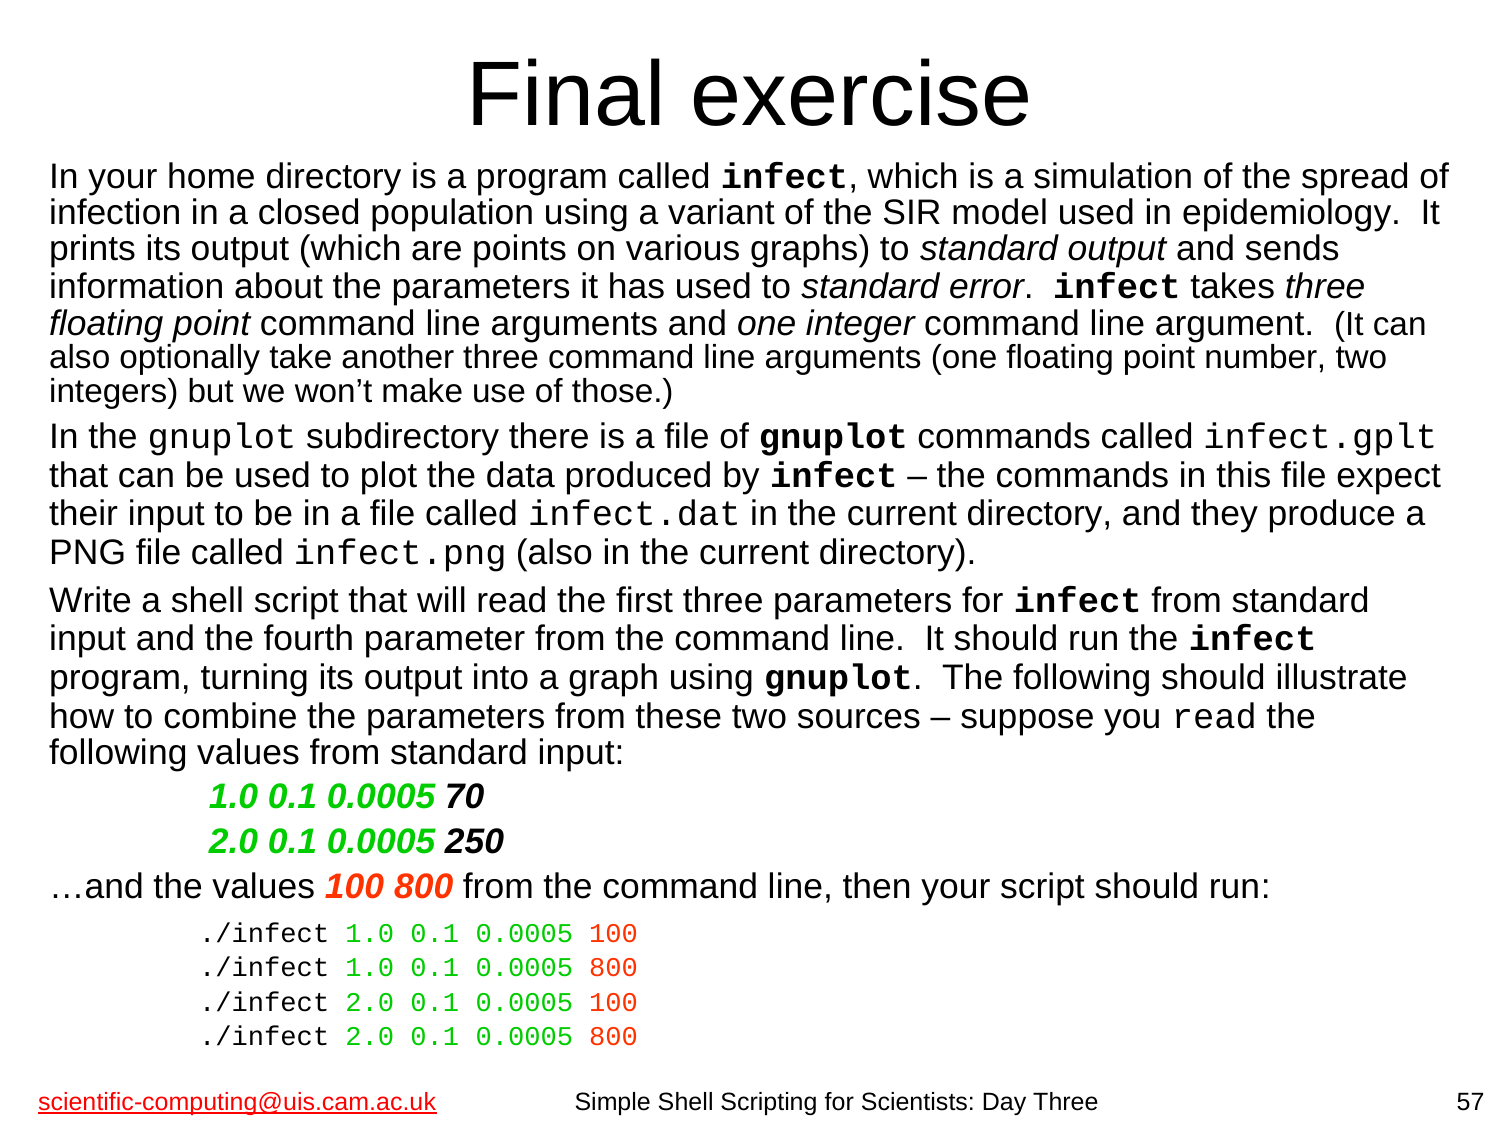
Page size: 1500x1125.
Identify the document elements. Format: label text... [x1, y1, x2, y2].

title Final exercise [112, 34, 1388, 149]
list In your home directory is a program called infect, which is a simulation of the spread of infection in a closed population using a variant of the SIR model used in epidemiology. It prints its output (which are points on various graphs) to standard output and sends information about the parameters it has used to standard error. infect takes three floating point command line arguments and one integer command line argument. (It can also optionally take another three command line arguments (one floating point number, two integers) but we won’t make use of those.) In the gnuplot subdirectory there is a file of gnuplot commands called infect.gplt that can be used to plot the data produced by infect – the commands in this file expect their input to be in a file called infect.dat in the current directory, and they produce a PNG file called infect.png (also in the current directory). Write a shell script that will read the first three parameters for infect from standard input and the fourth parameter from the command line. It should run the infect program, turning its output into a graph using gnuplot. The following should illustrate how to combine the parameters from these two sources – suppose you read the following values from standard input: 1.0 0.1 0.0005 70 2.0 0.1 0.0005 250 …and the values 100 800 from the command line, then your script should run: ./infect 1.0 0.1 0.0005 100 ./infect 1.0 0.1 0.0005 800 ./infect 2.0 0.1 0.0005 100 ./infect 2.0 0.1 0.0005 800 [34, 149, 1466, 1075]
